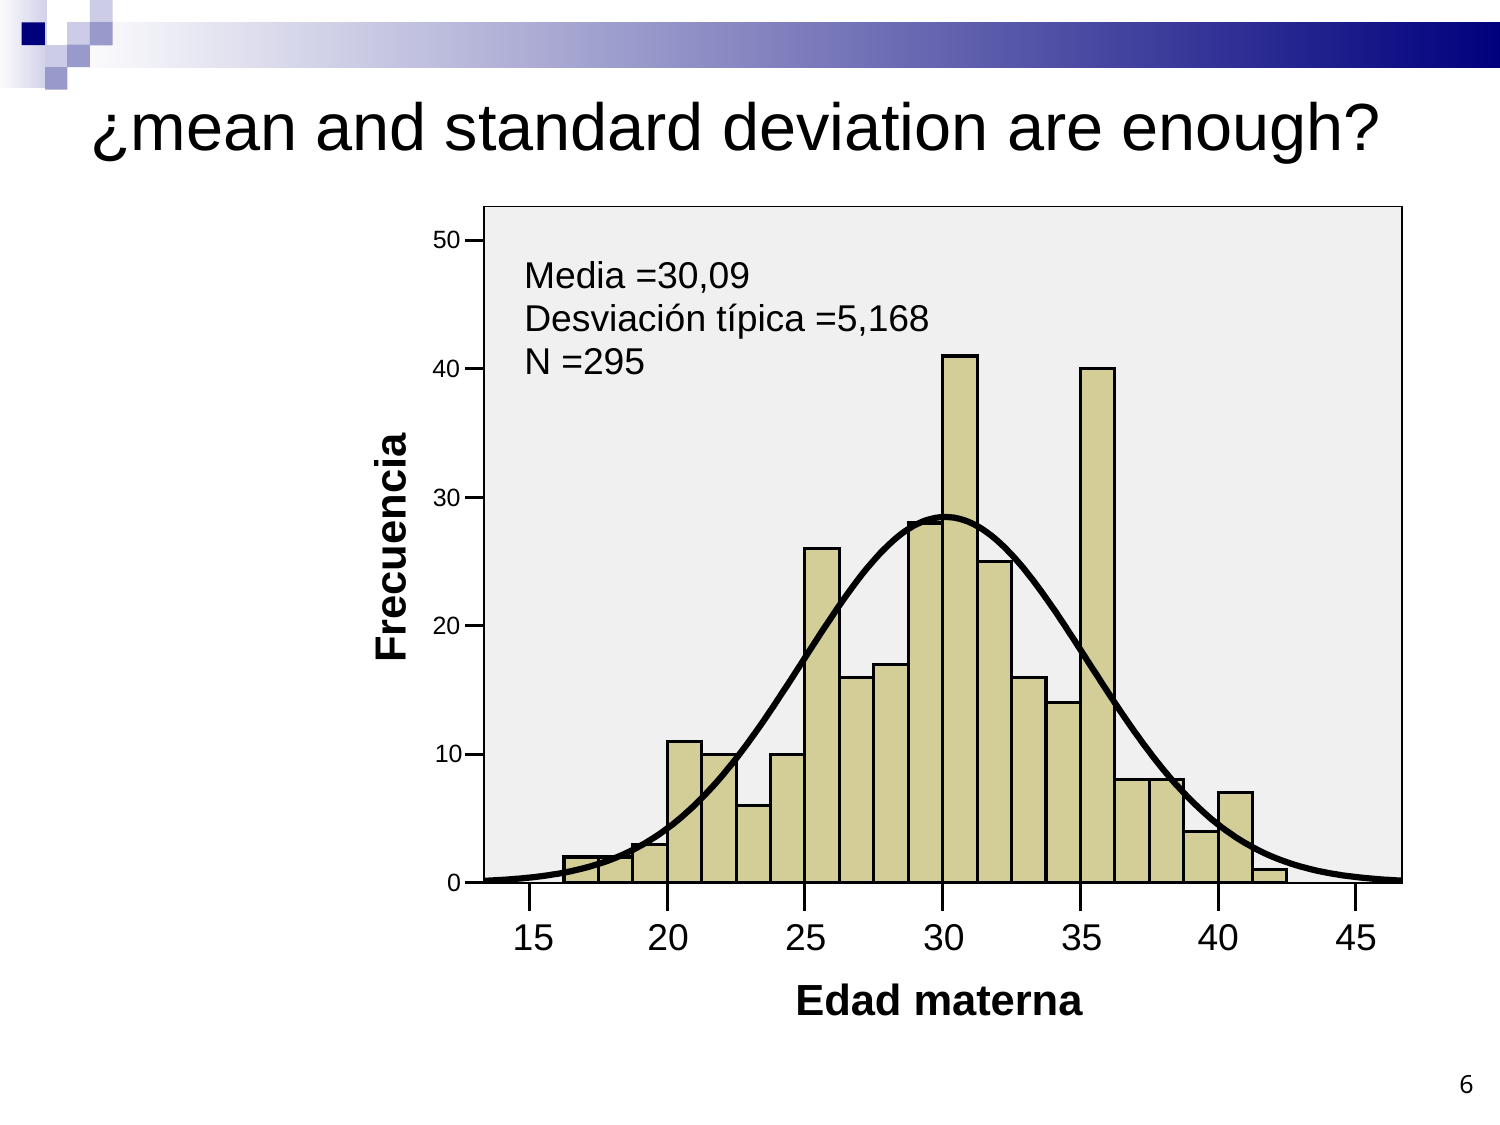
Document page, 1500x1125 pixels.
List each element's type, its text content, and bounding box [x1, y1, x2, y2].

title ¿mean and standard deviation are enough? [75, 75, 1426, 173]
text_box <número> [1139, 1070, 1489, 1110]
text_box [324, 172, 1412, 1043]
